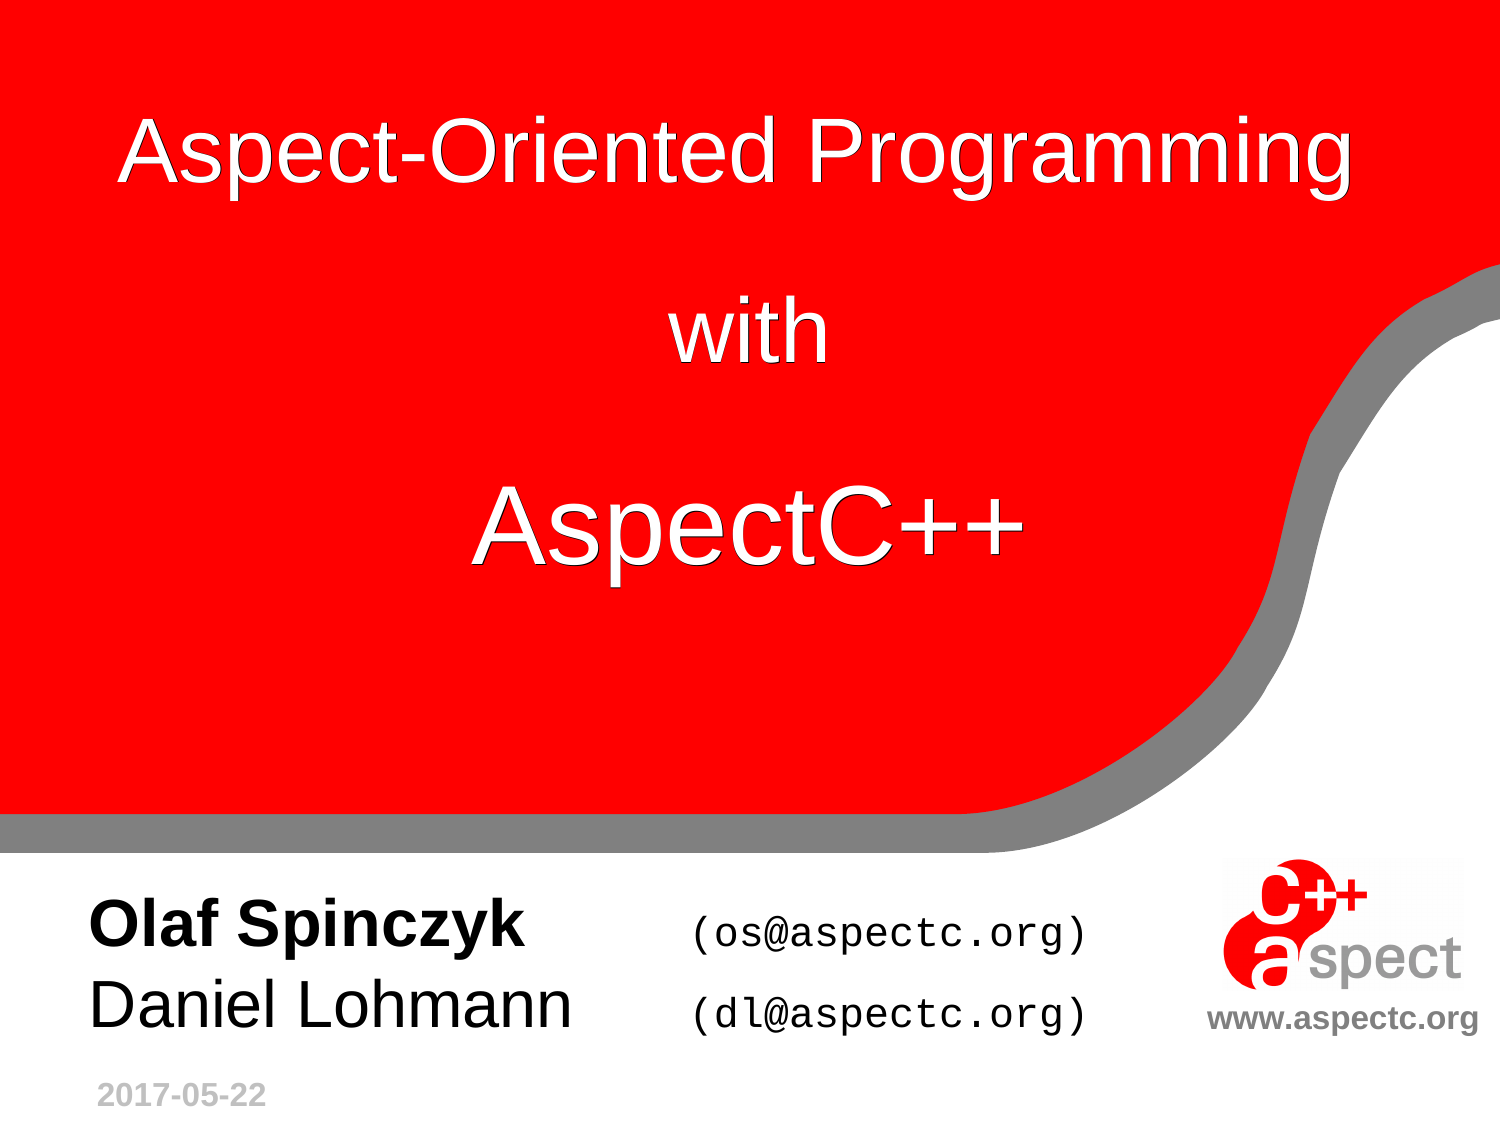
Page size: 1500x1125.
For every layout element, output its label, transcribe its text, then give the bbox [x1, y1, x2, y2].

text_box Olaf Spinczyk (os@aspectc.org) Daniel Lohmann (dl@aspectc.org) [88, 880, 1090, 1036]
picture [1222, 858, 1464, 991]
text_box [0, 891, 1289, 1125]
text_box www.aspectc.org [1207, 996, 1482, 1034]
text_box 2017-05-22 [96, 1073, 267, 1111]
text_box [0, 265, 1500, 853]
text_box Aspect-Oriented Programming with AspectC++ [0, 0, 1500, 815]
